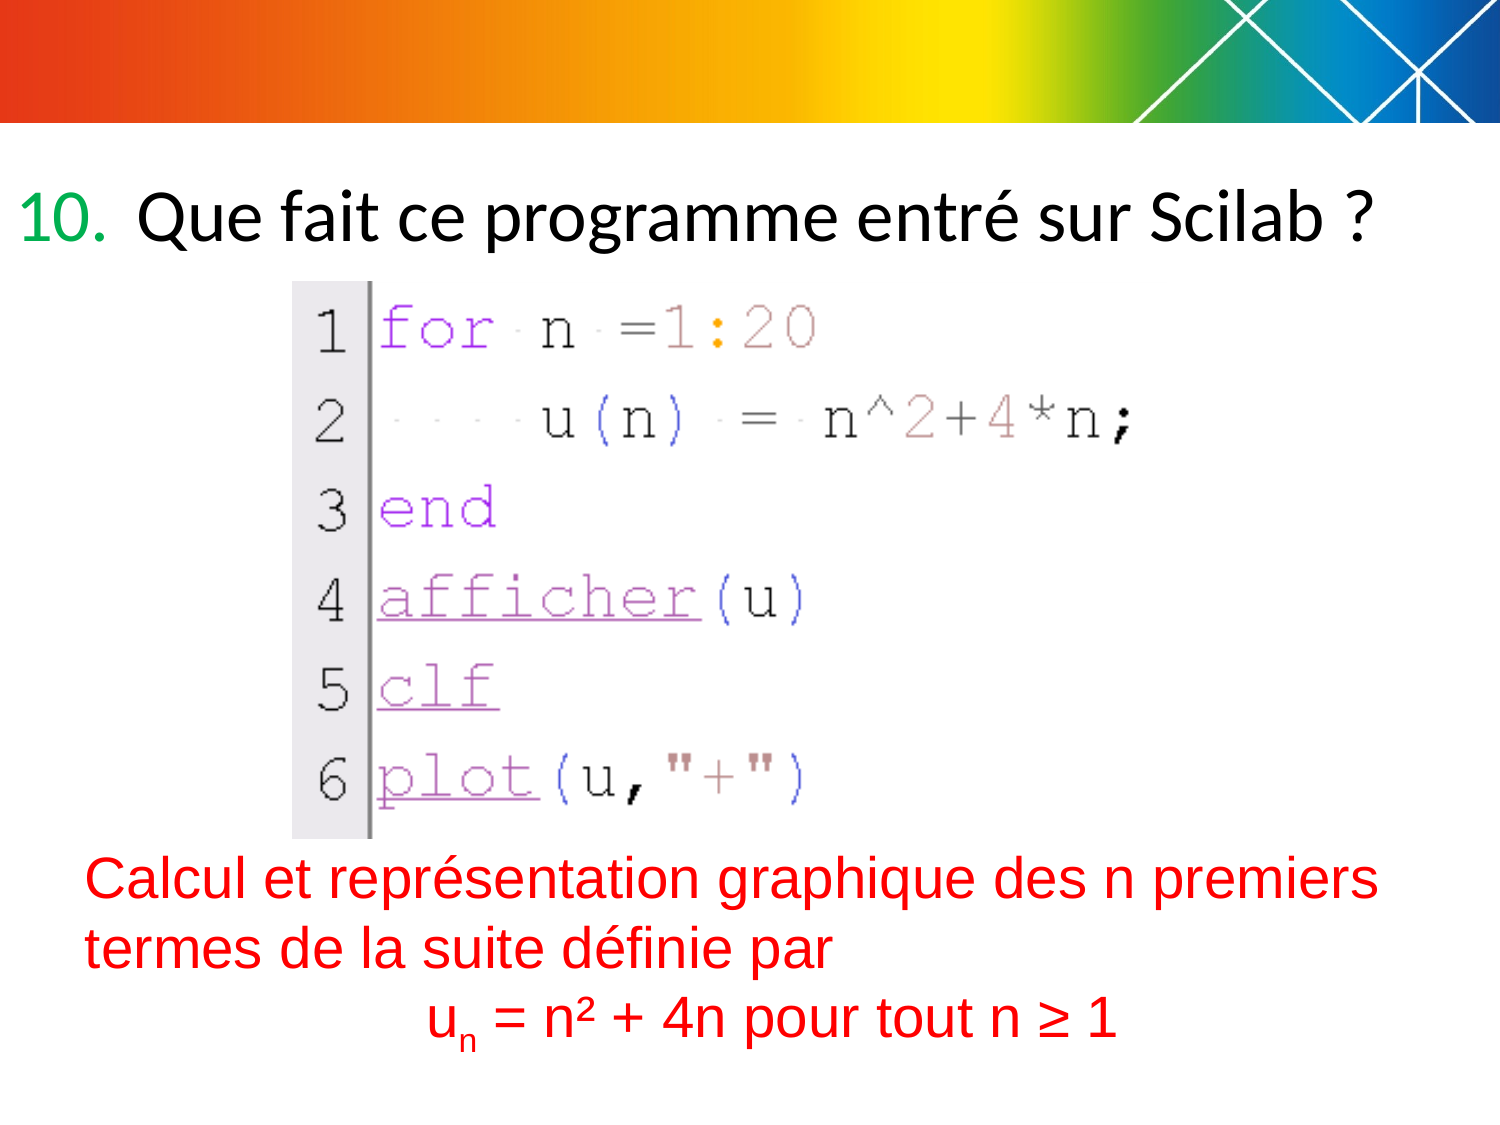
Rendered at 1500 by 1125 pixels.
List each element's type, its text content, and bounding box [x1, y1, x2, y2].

text_box Calcul et représentation graphique des n premiers termes de la suite définie par un = n² + 4n pour tout n ≥ 1 [70, 832, 1442, 1068]
picture [292, 281, 1167, 832]
title Que fait ce programme entré sur Scilab ? [0, 140, 1500, 282]
picture [1340, 0, 1500, 123]
picture [0, 0, 1359, 123]
